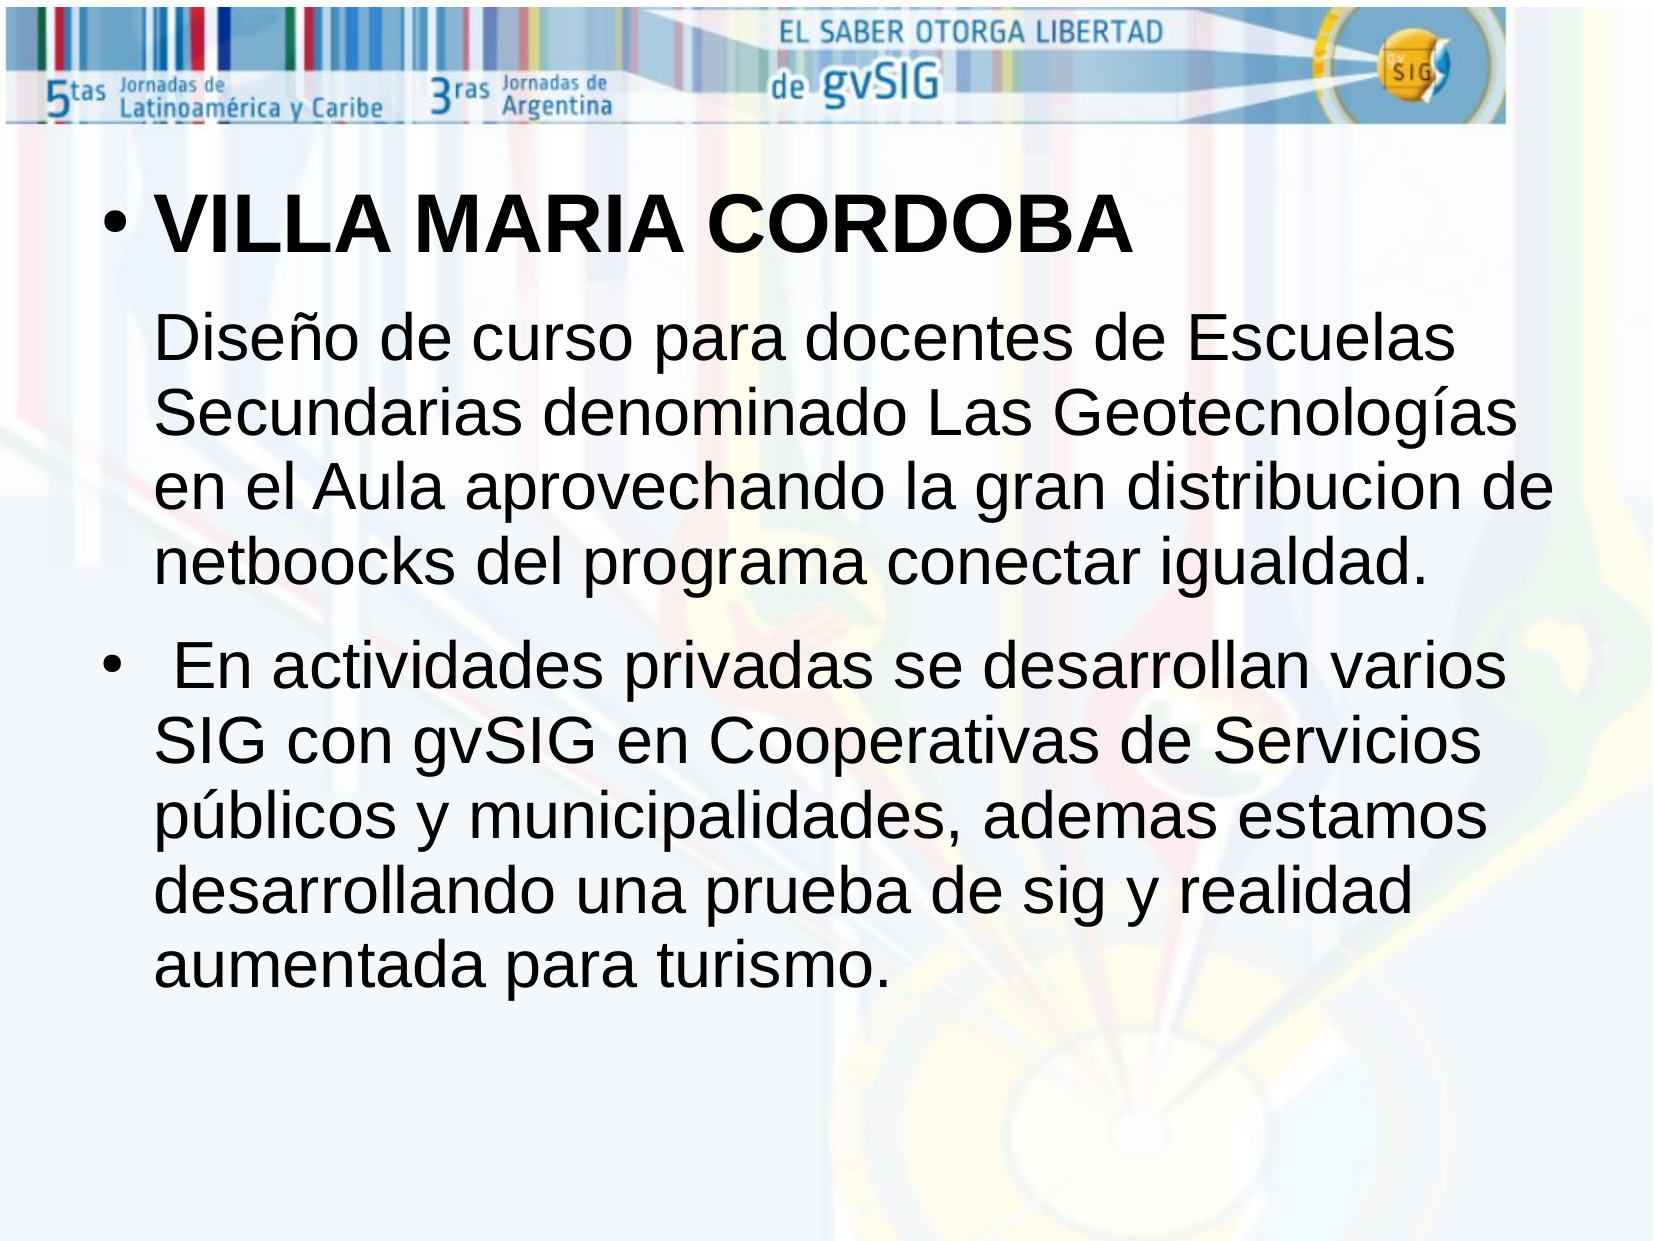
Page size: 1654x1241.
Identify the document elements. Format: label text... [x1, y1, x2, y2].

picture [0, 7, 1653, 1241]
list VILLA MARIA CORDOBA Diseño de curso para docentes de Escuelas Secundarias denominado Las Geotecnologías en el Aula aprovechando la gran distribucion de netboocks del programa conectar igualdad. En actividades privadas se desarrollan varios SIG con gvSIG en Cooperativas de Servicios públicos y municipalidades, ademas estamos desarrollando una prueba de sig y realidad aumentada para turismo. [82, 177, 1571, 1241]
